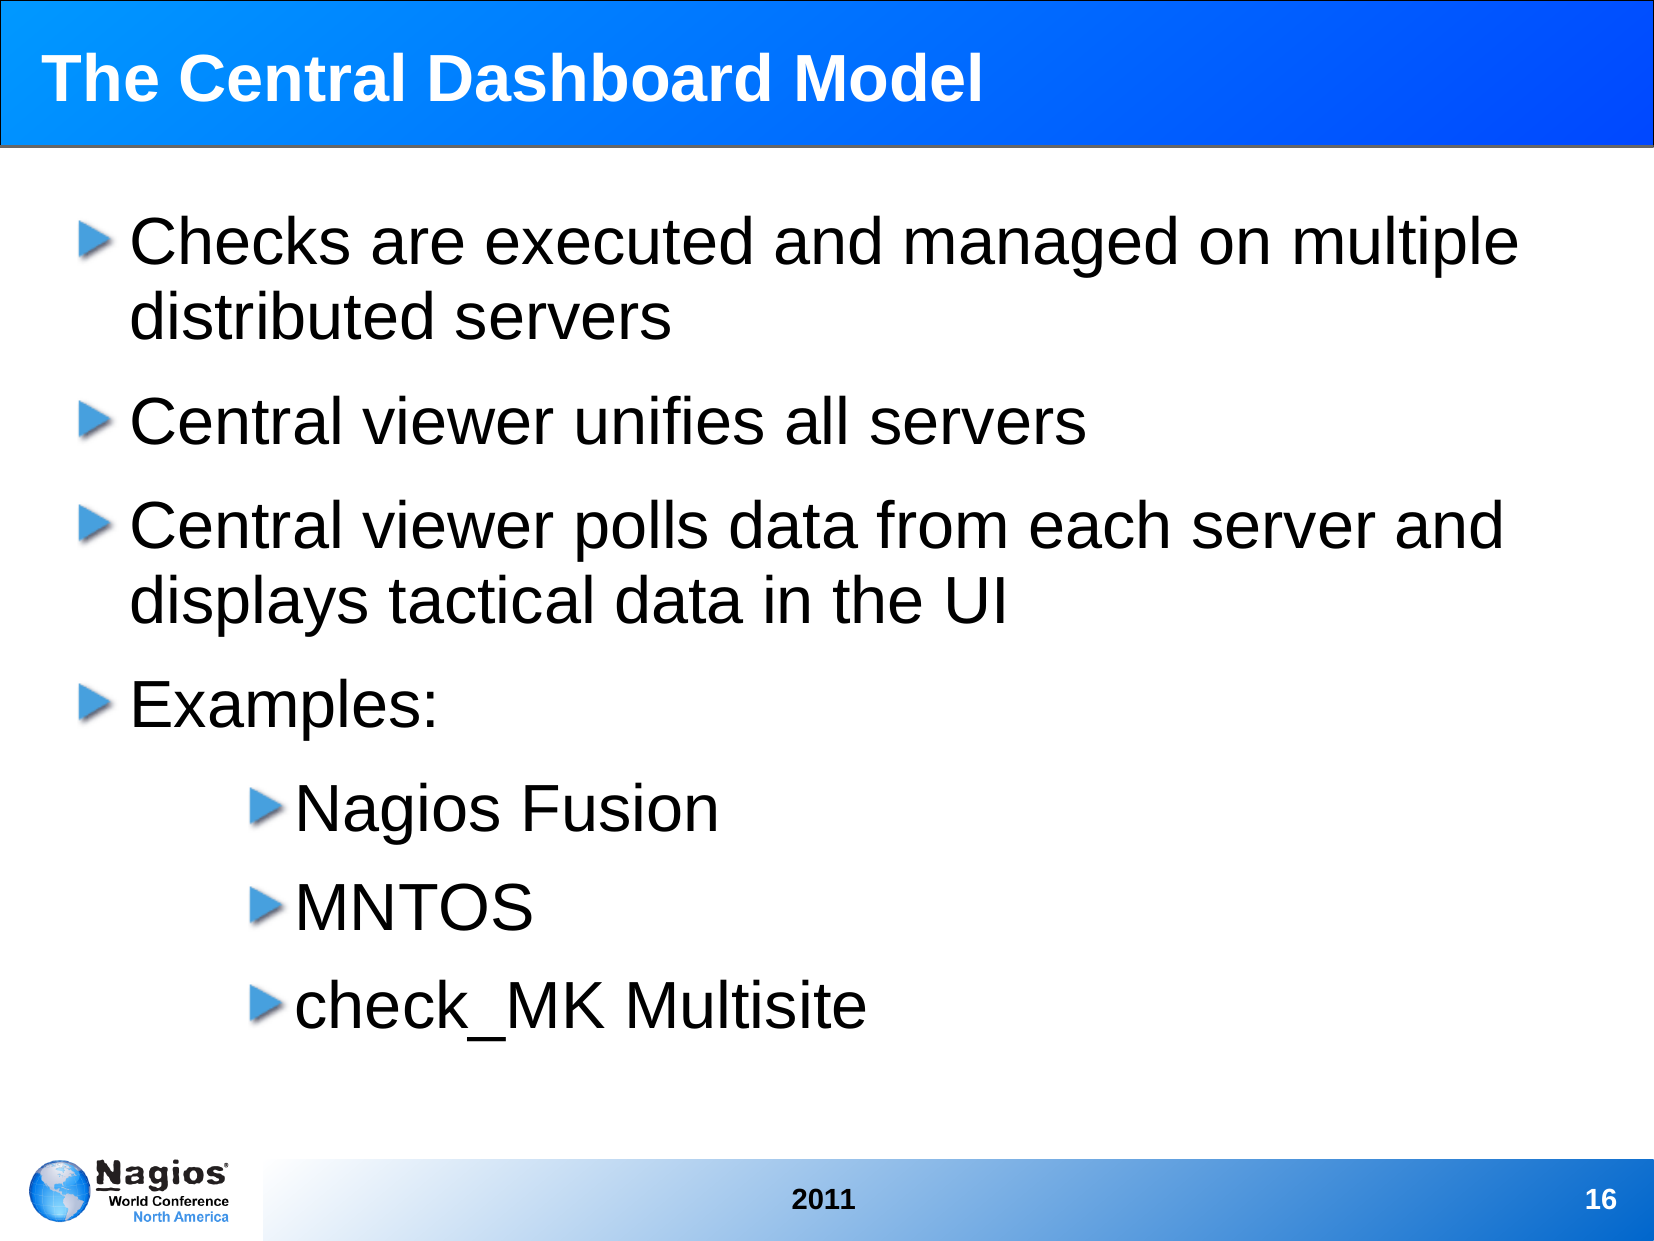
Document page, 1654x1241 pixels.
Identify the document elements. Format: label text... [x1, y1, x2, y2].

picture [29, 1159, 229, 1235]
list Checks are executed and managed on multiple distributed servers Central viewer unifies all servers Central viewer polls data from each server and displays tactical data in the UI Examples: Nagios Fusion MNTOS check_MK Multisite [58, 204, 1599, 1072]
title The Central Dashboard Model [41, 29, 1638, 127]
